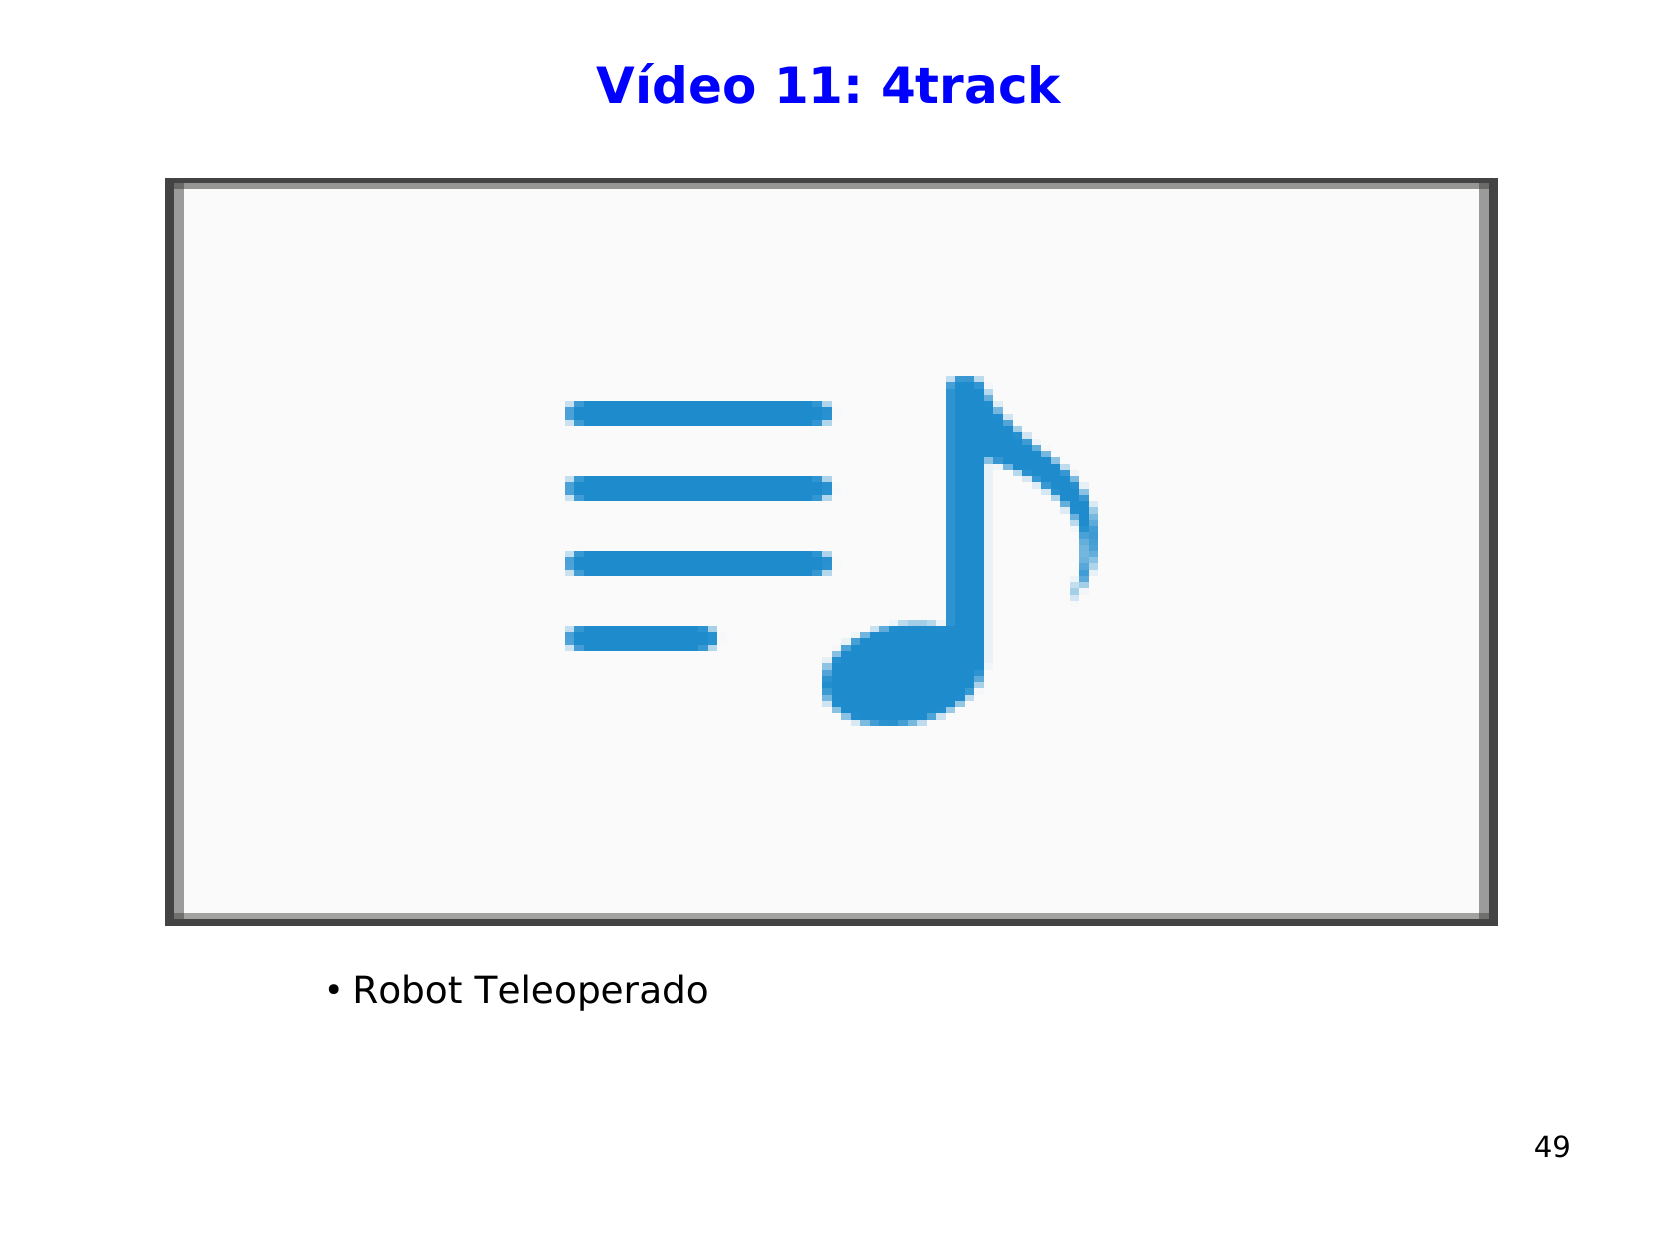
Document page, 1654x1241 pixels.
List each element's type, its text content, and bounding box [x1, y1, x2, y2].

text_box Vídeo 11: 4track [582, 49, 1095, 123]
text_box Robot Teleoperado [312, 961, 1265, 1092]
text_box [164, 176, 1499, 927]
